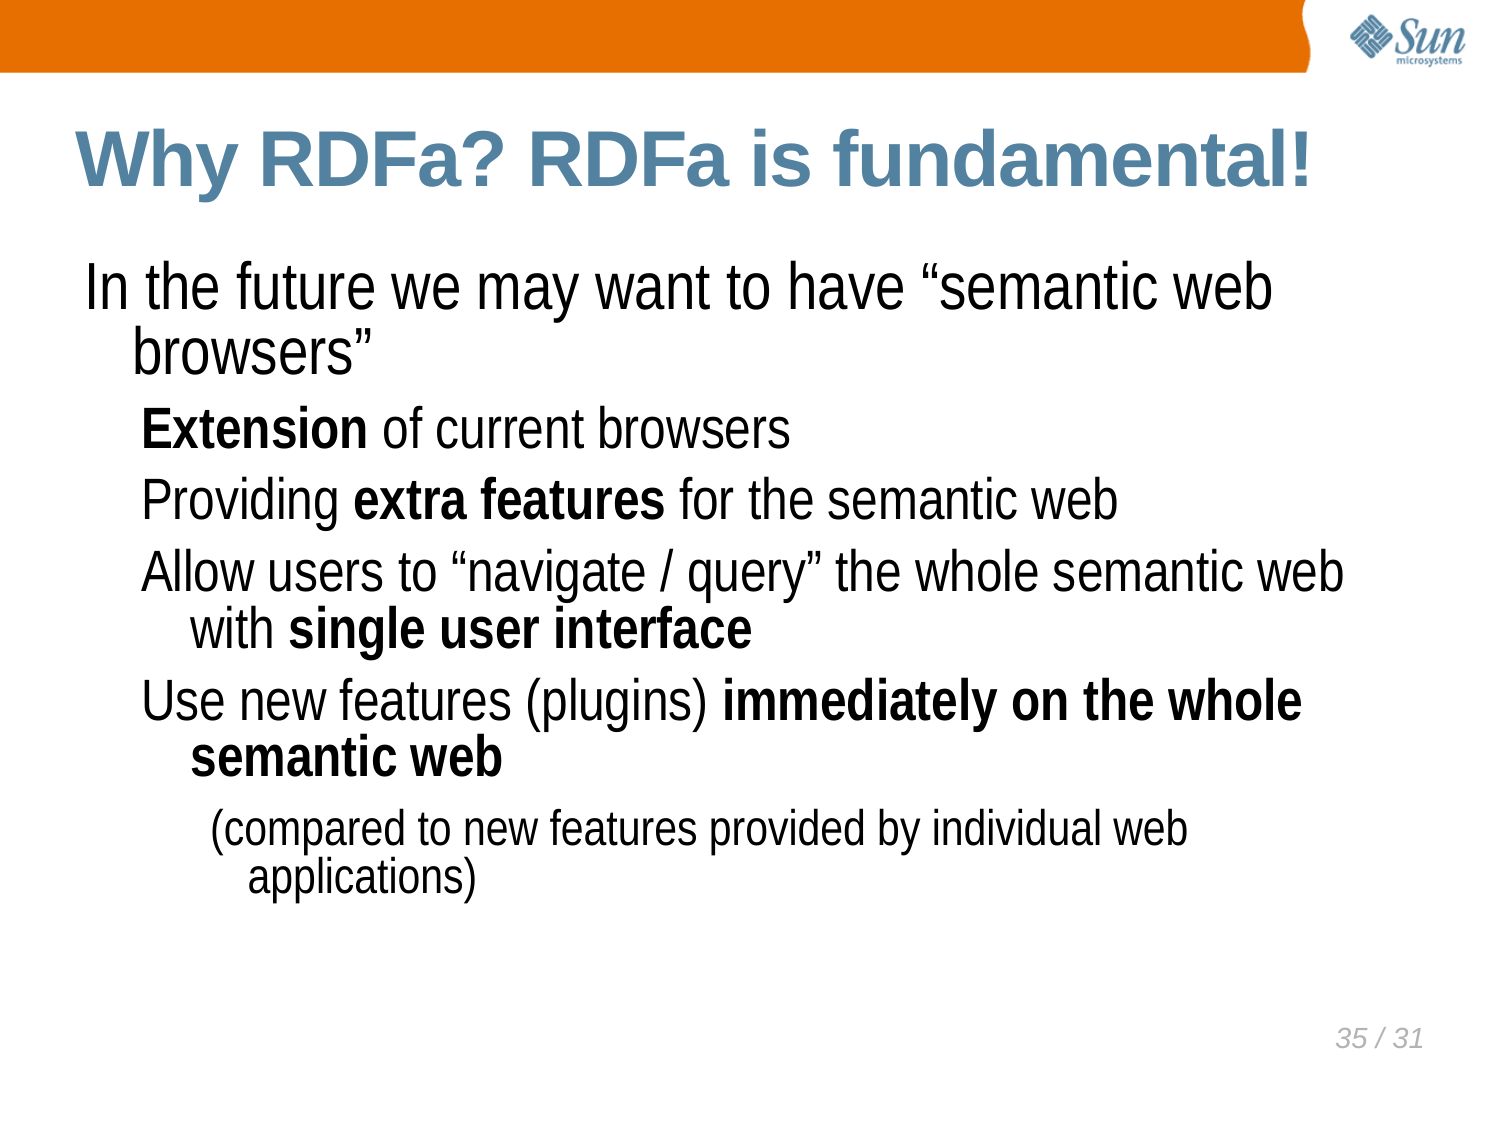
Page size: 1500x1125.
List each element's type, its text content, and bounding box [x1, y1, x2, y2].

list In the future we may want to have “semantic web browsers” Extension of current browsers Providing extra features for the semantic web Allow users to “navigate / query” the whole semantic web with single user interface Use new features (plugins) immediately on the whole semantic web (compared to new features provided by individual web applications) [64, 257, 1402, 1017]
title Why RDFa? RDFa is fundamental! [75, 122, 1438, 228]
picture [0, 0, 1500, 75]
